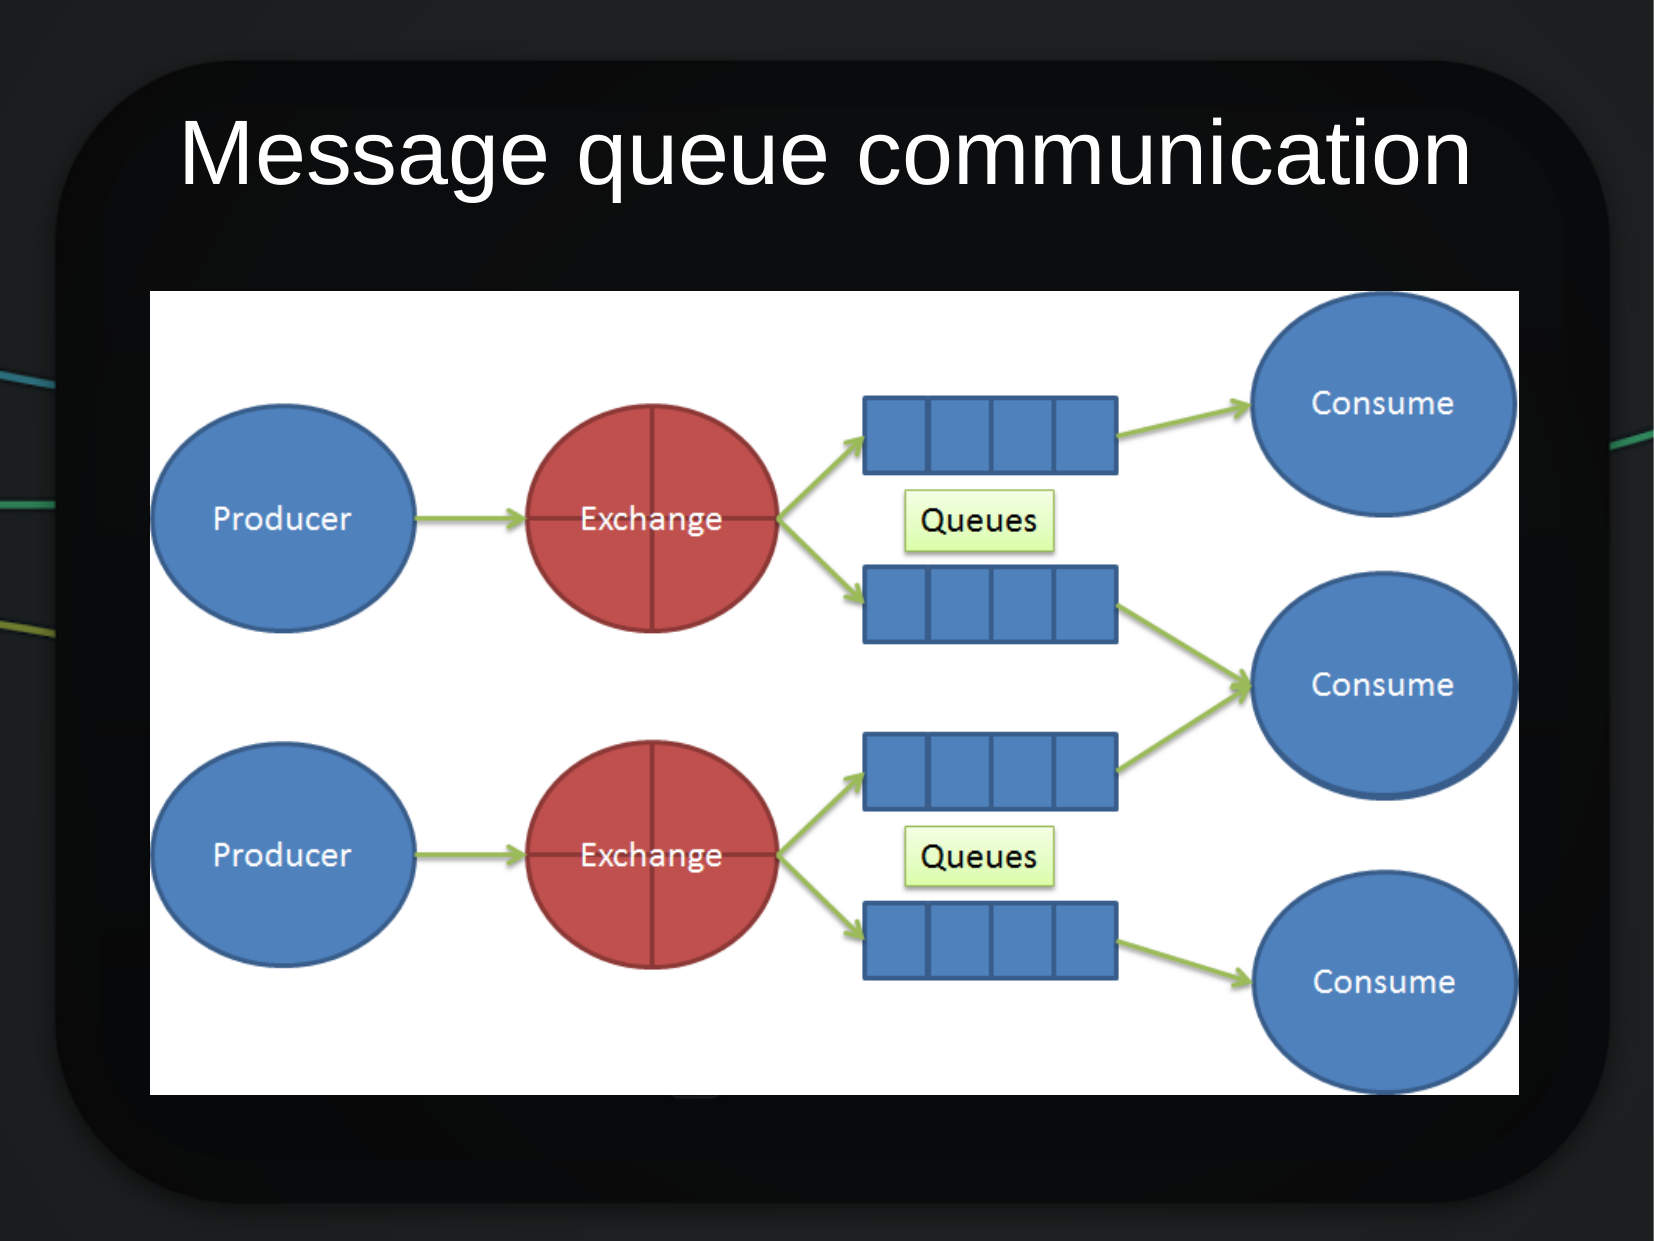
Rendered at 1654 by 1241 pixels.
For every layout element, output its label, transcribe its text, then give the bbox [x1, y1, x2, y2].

picture [0, 0, 1654, 1241]
title Message queue communication [82, 49, 1571, 257]
